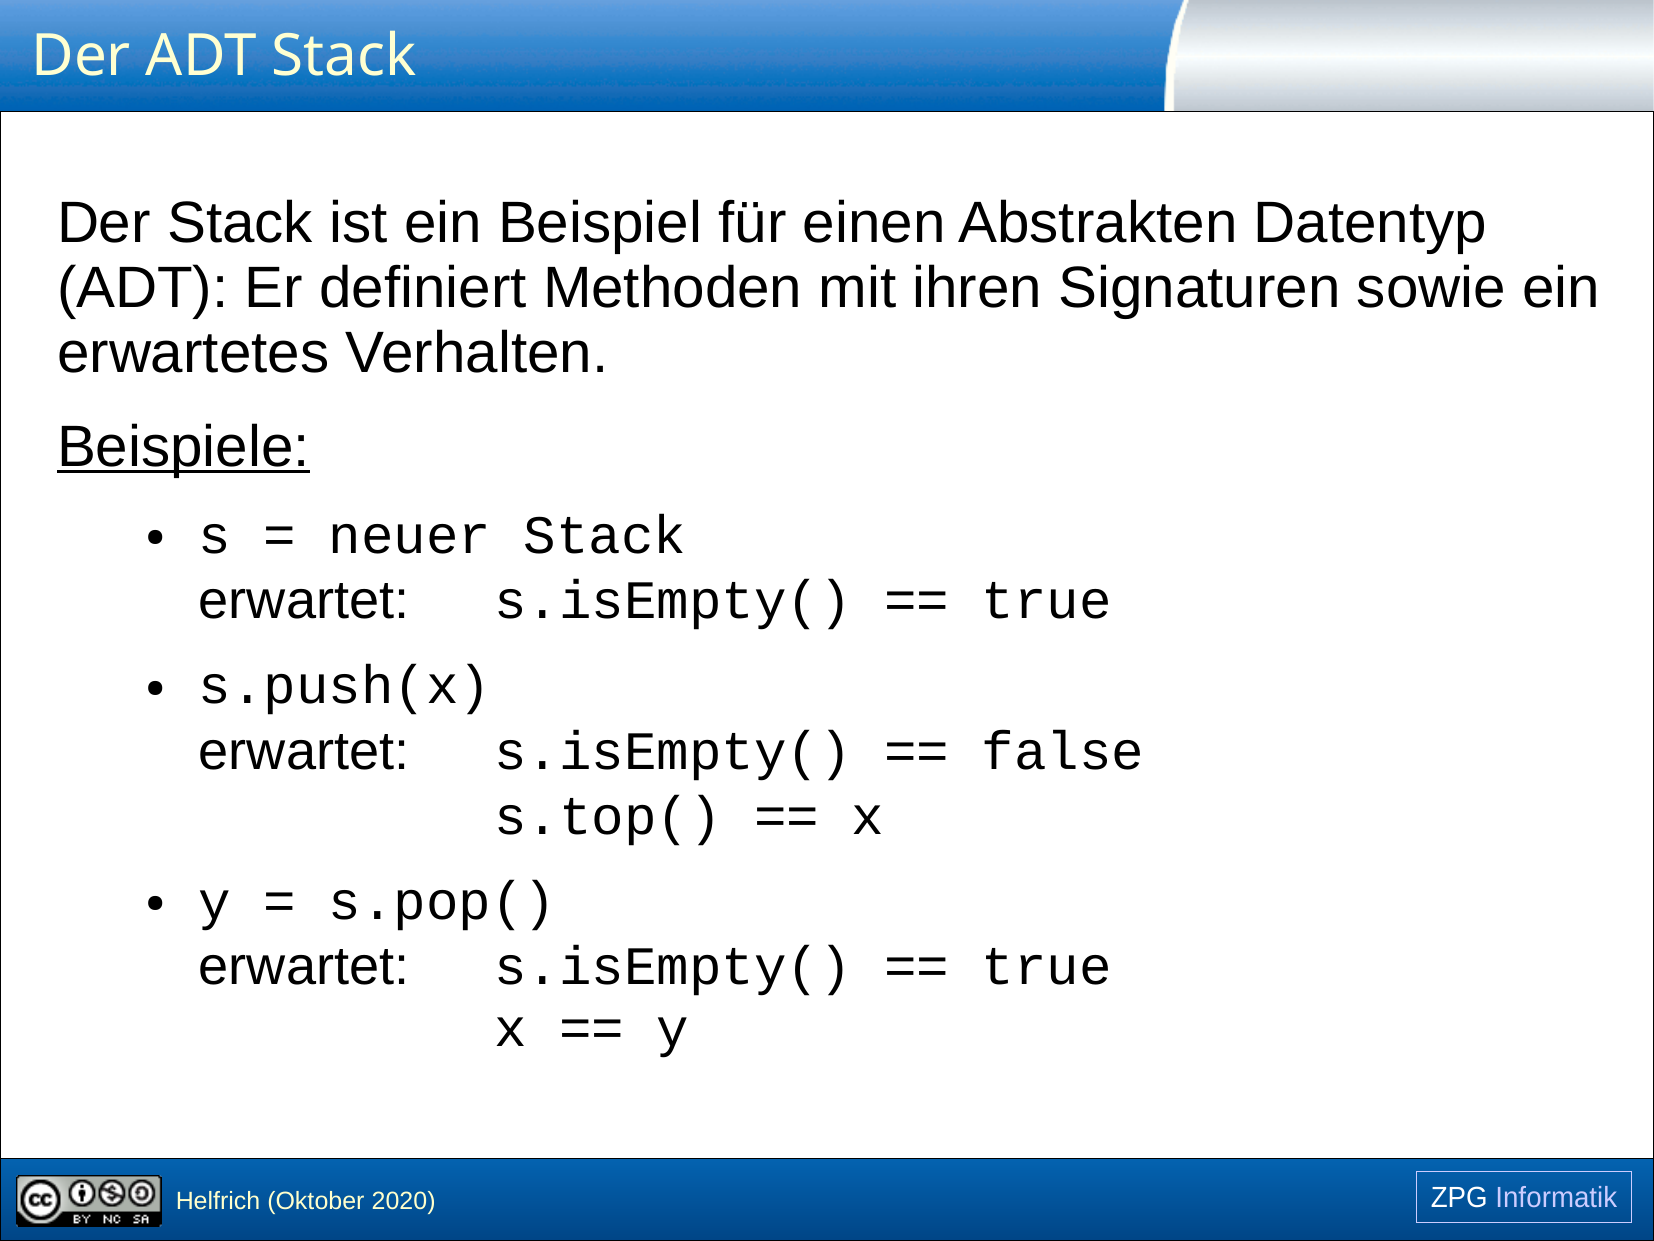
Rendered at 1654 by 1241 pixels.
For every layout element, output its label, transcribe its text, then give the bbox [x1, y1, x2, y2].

title Der ADT Stack [31, 14, 1151, 92]
list Der Stack ist ein Beispiel für einen Abstrakten Datentyp (ADT): Er definiert Methoden mit ihren Signaturen sowie ein erwartetes Verhalten. Beispiele: s = neuer Stack erwartet: s.isEmpty() == true s.push(x) erwartet: s.isEmpty() == false s.top() == x y = s.pop() erwartet: s.isEmpty() == true x == y [57, 189, 1605, 1063]
picture [16, 1175, 162, 1227]
picture [0, 0, 1654, 111]
